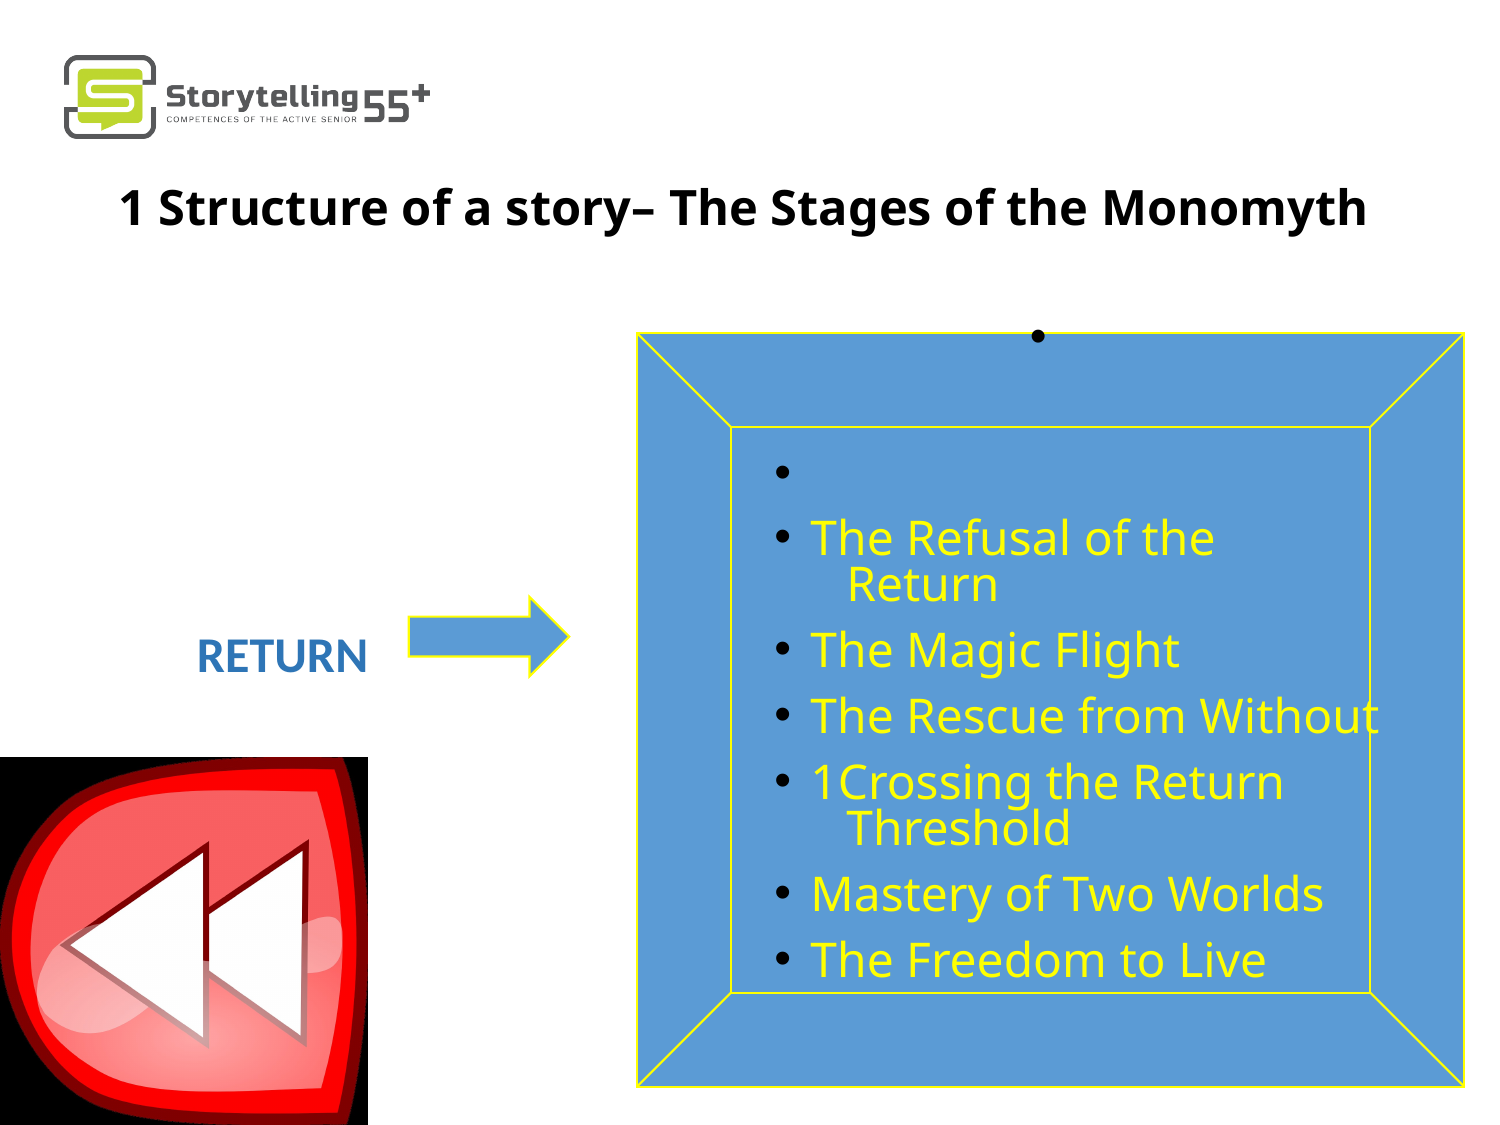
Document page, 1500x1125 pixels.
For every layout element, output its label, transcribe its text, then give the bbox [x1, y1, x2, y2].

picture [0, 757, 368, 1125]
text_box [408, 596, 570, 677]
picture [64, 55, 430, 139]
list The Refusal of the Return The Magic Flight The Rescue from Without 1Crossing the Return Threshold Mastery of Two Worlds The Freedom to Live [759, 299, 1397, 1014]
title 1 Structure of a story– The Stages of the Monomyth [103, 59, 1397, 314]
list RETURN [103, 299, 741, 1014]
text_box [636, 332, 1465, 1087]
